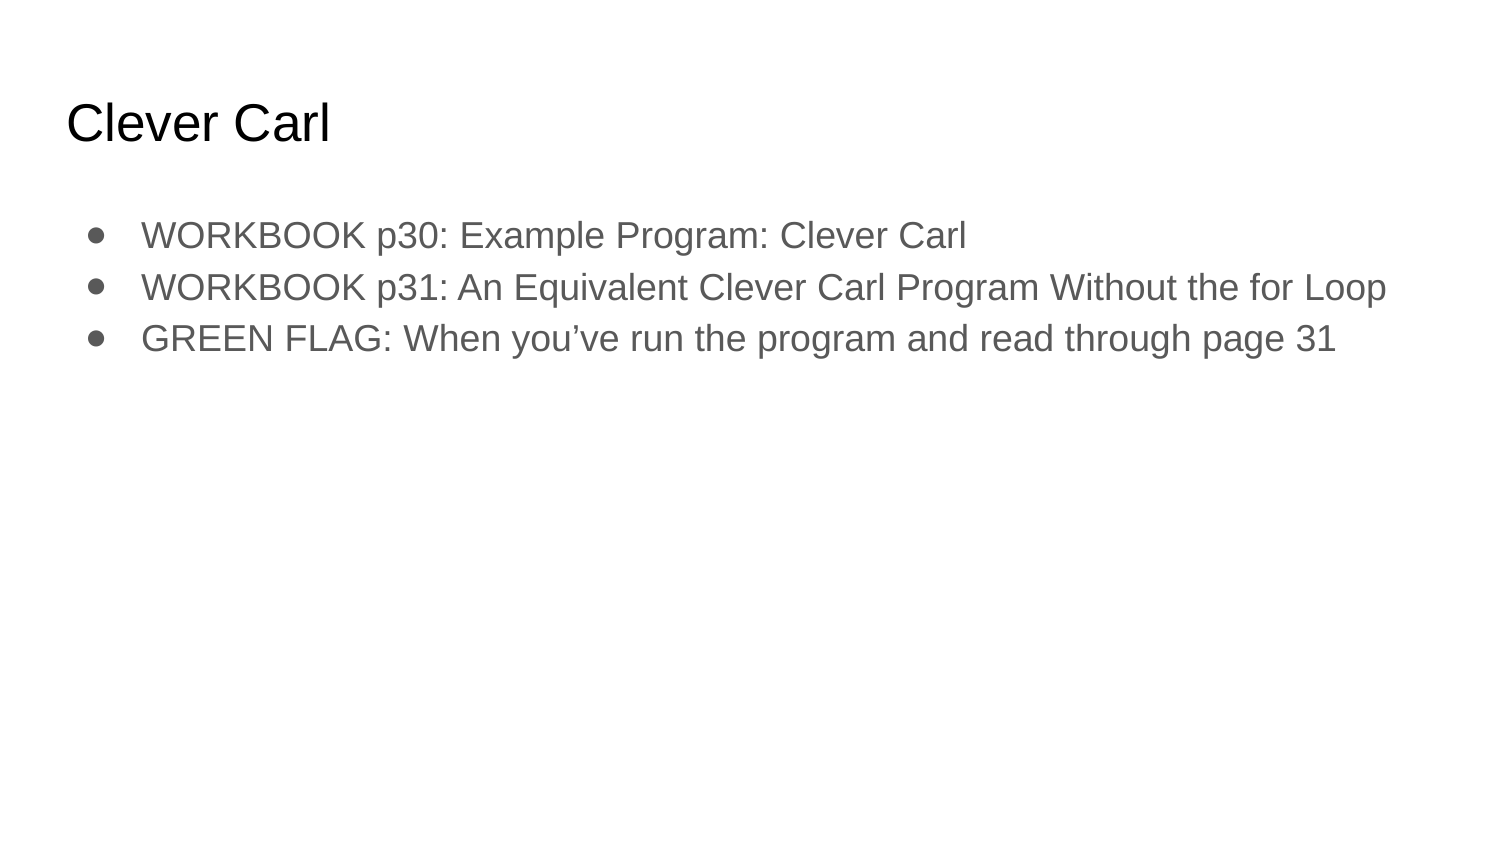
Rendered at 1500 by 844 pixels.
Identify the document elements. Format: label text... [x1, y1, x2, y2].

list WORKBOOK p30: Example Program: Clever Carl WORKBOOK p31: An Equivalent Clever Carl Program Without the for Loop GREEN FLAG: When you’ve run the program and read through page 31 [51, 189, 1449, 750]
title Clever Carl [51, 72, 1449, 167]
